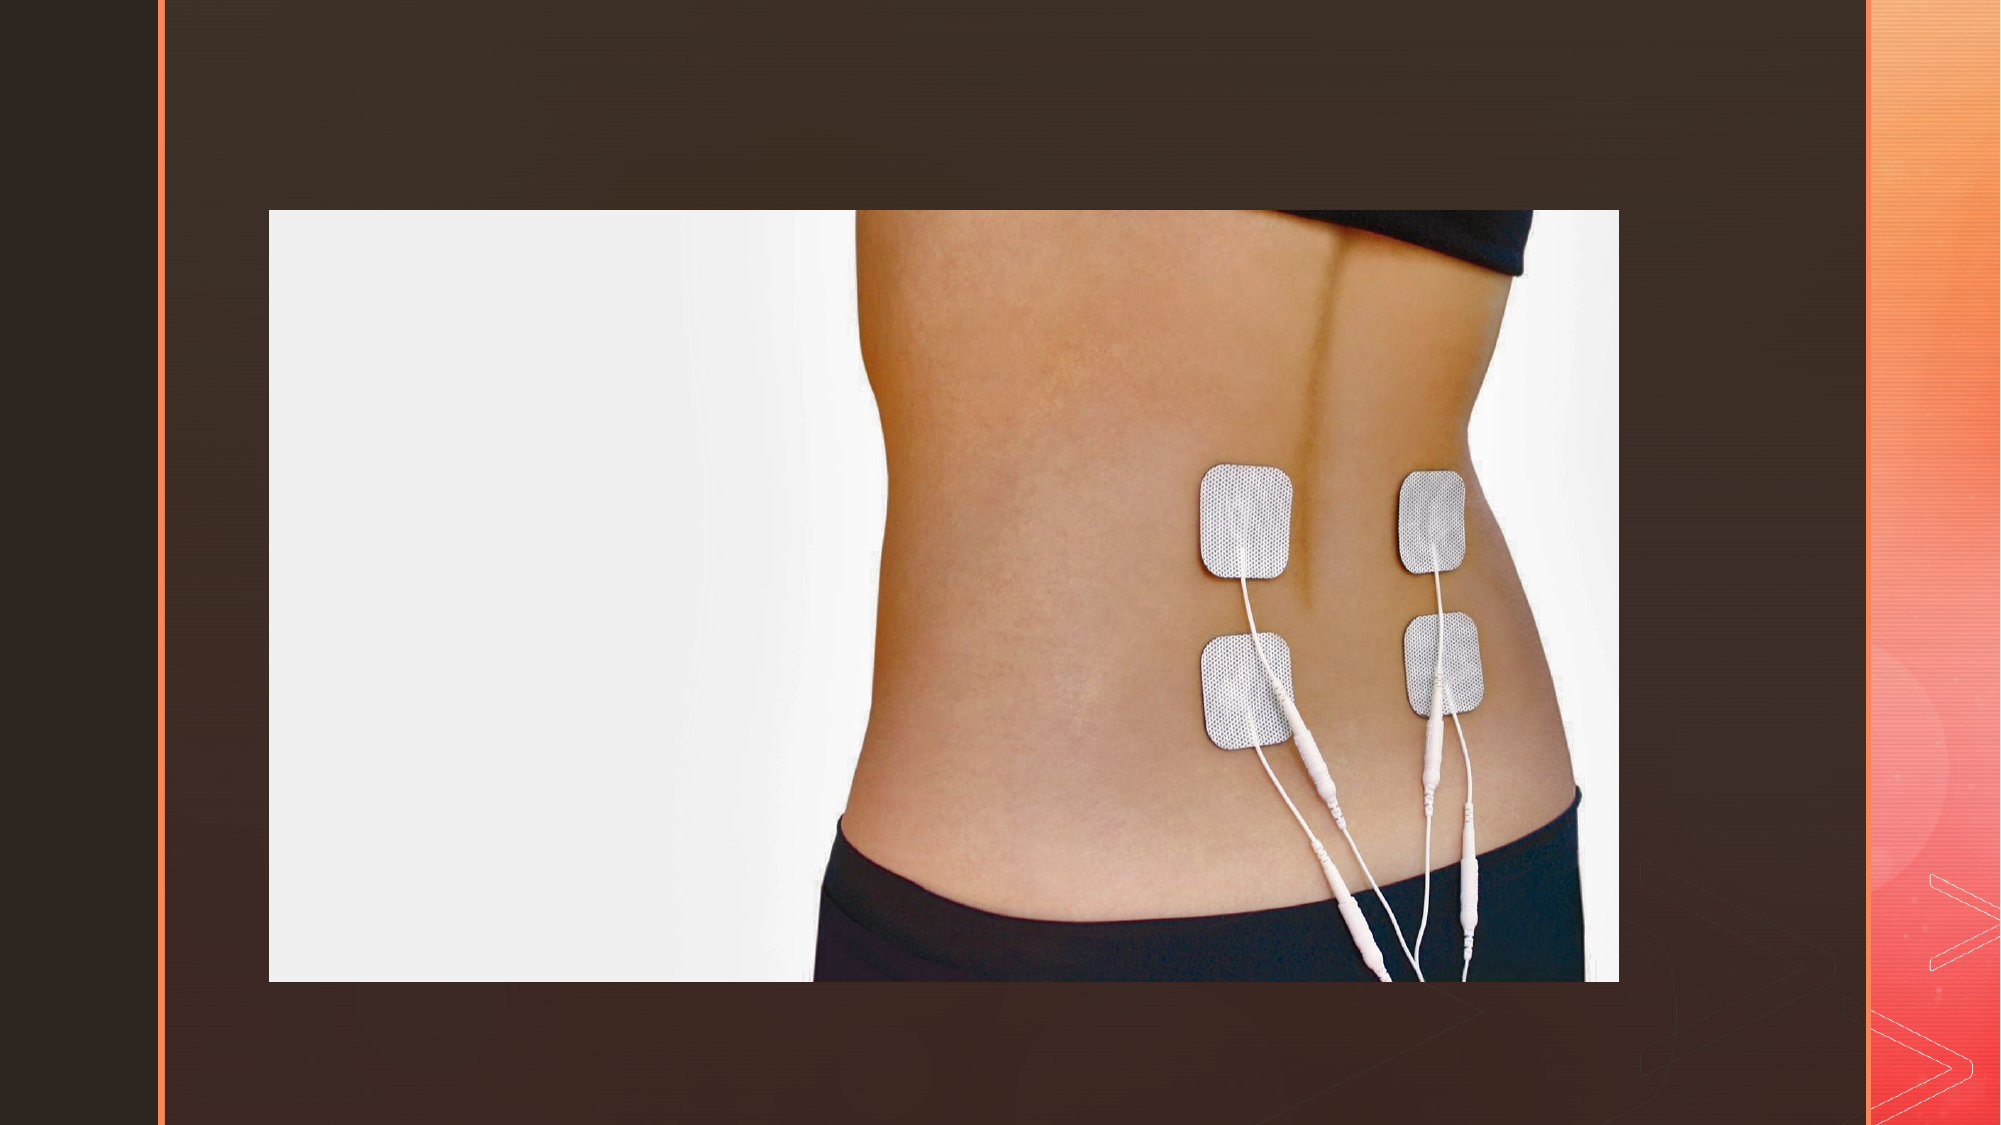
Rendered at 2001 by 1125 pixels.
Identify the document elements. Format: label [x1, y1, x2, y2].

picture [269, 210, 1619, 982]
